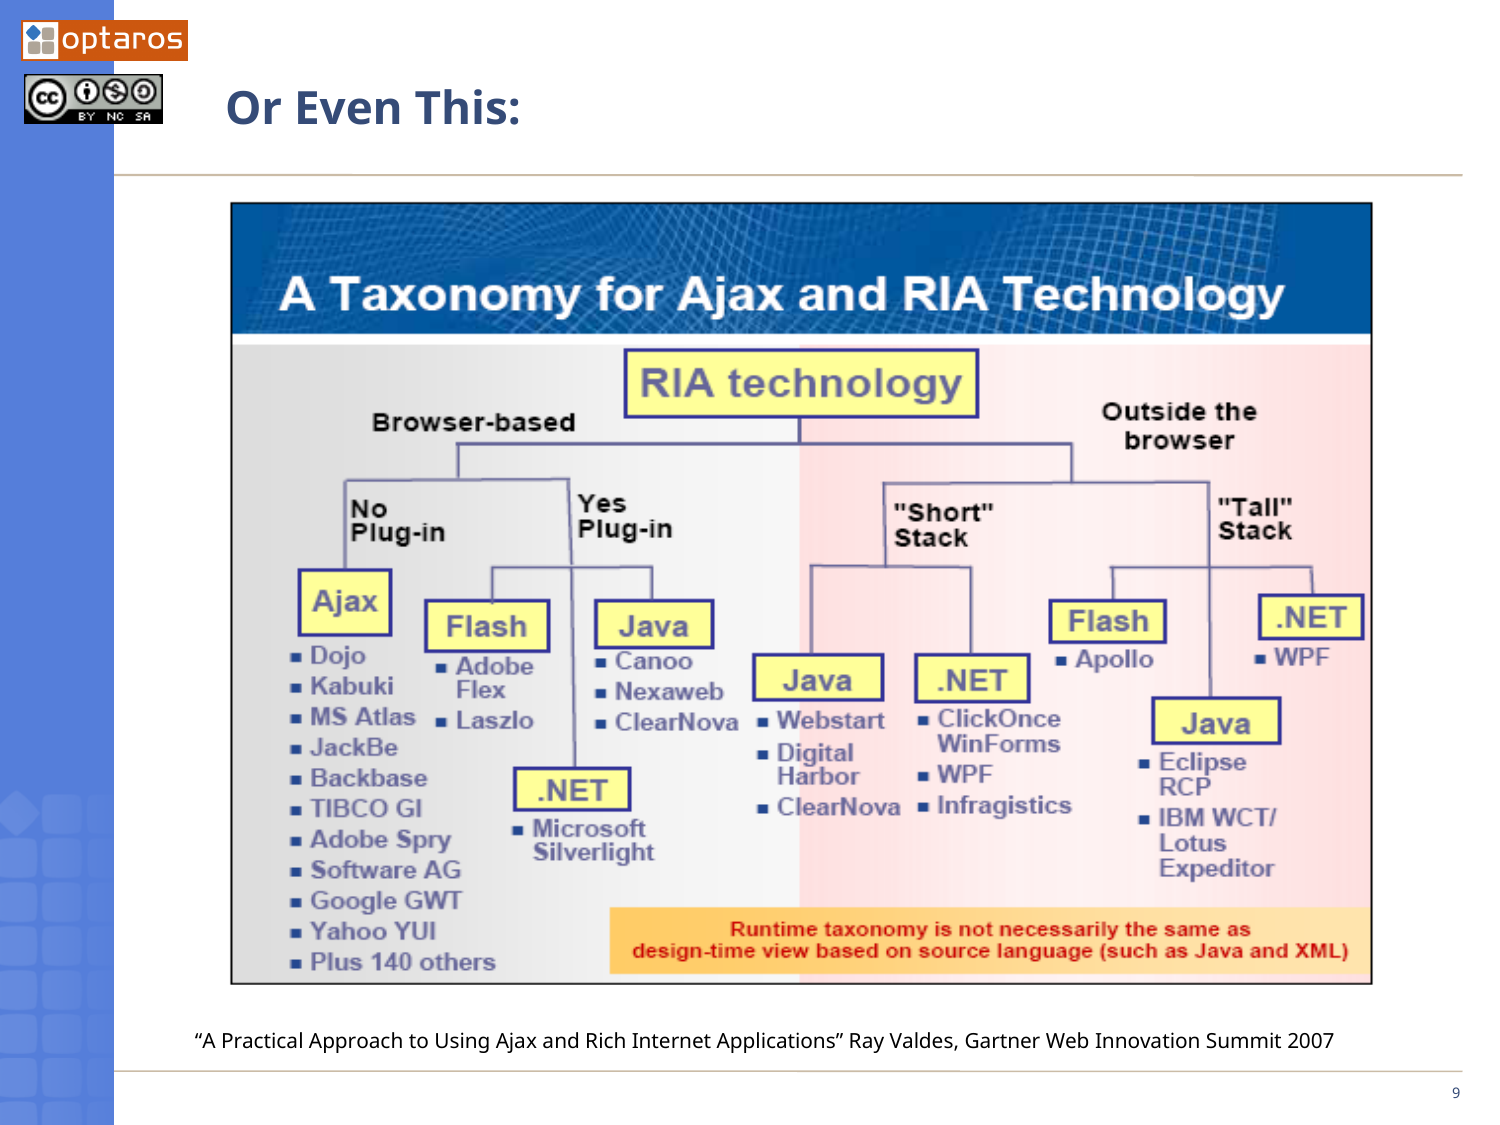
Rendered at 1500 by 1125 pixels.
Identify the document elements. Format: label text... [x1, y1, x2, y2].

text_box “A Practical Approach to Using Ajax and Rich Internet Applications” Ray Valdes, Gartner Web Innovation Summit 2007 [180, 999, 1362, 1067]
picture [225, 200, 1375, 985]
title Or Even This: [224, 37, 1463, 175]
picture [0, 0, 188, 1125]
